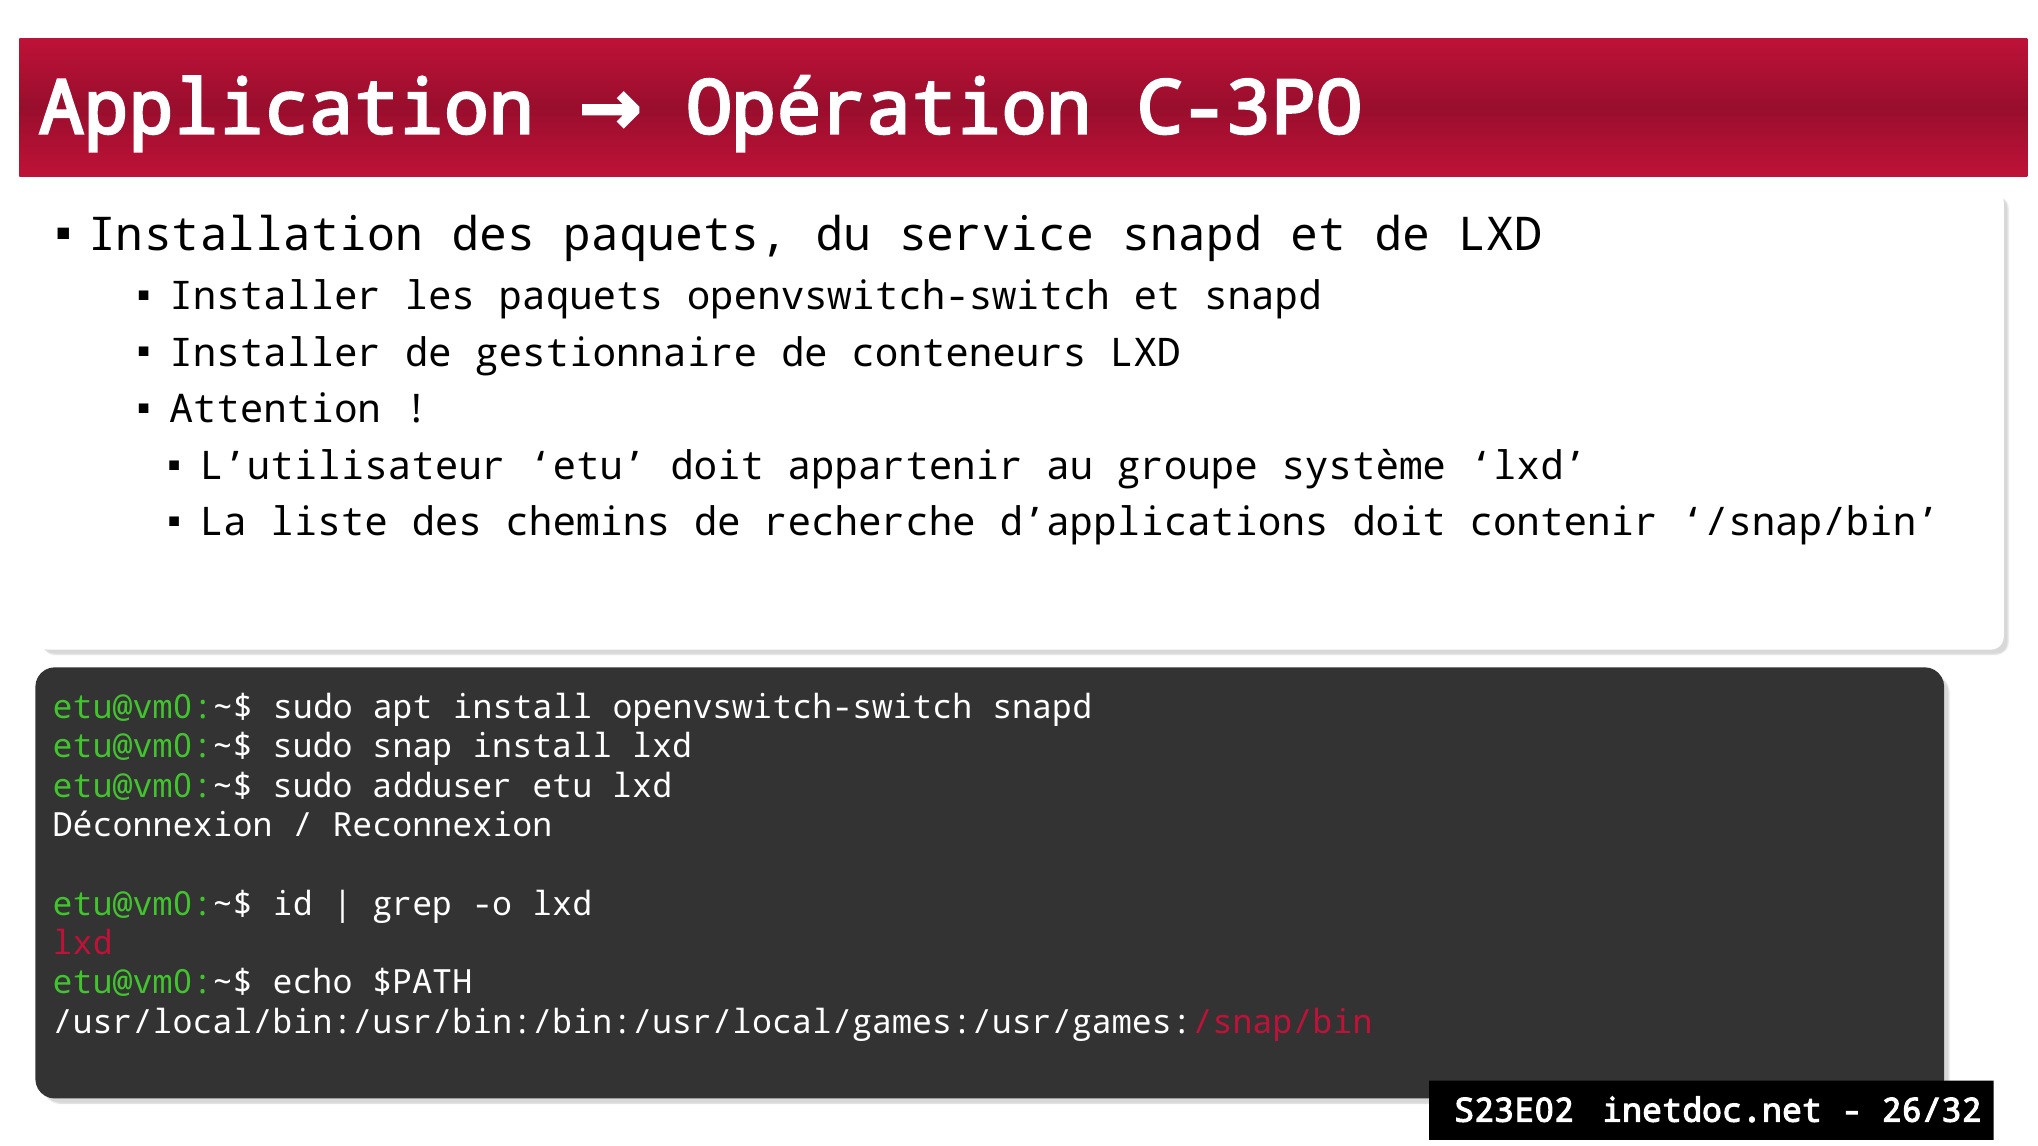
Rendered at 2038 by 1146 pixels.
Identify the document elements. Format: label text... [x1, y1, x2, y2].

text_box Application → Opération C-3PO [19, 38, 2028, 177]
text_box Installation des paquets, du service snapd et de LXD Installer les paquets openvswitch-switch et snapd Installer de gestionnaire de conteneurs LXD Attention ! L’utilisateur ‘etu’ doit appartenir au groupe système ‘lxd’ La liste des chemins de recherche d’applications doit contenir ‘/snap/bin’ [35, 188, 2004, 650]
text_box S23E02 inetdoc.net - <numéro>/32 [1429, 1080, 1994, 1140]
text_box etu@vm0:~$ sudo apt install openvswitch-switch snapd etu@vm0:~$ sudo snap install lxd etu@vm0:~$ sudo adduser etu lxd Déconnexion / Reconnexion etu@vm0:~$ id | grep -o lxd lxd etu@vm0:~$ echo $PATH /usr/local/bin:/usr/bin:/bin:/usr/local/games:/usr/games:/snap/bin [35, 667, 1945, 1099]
